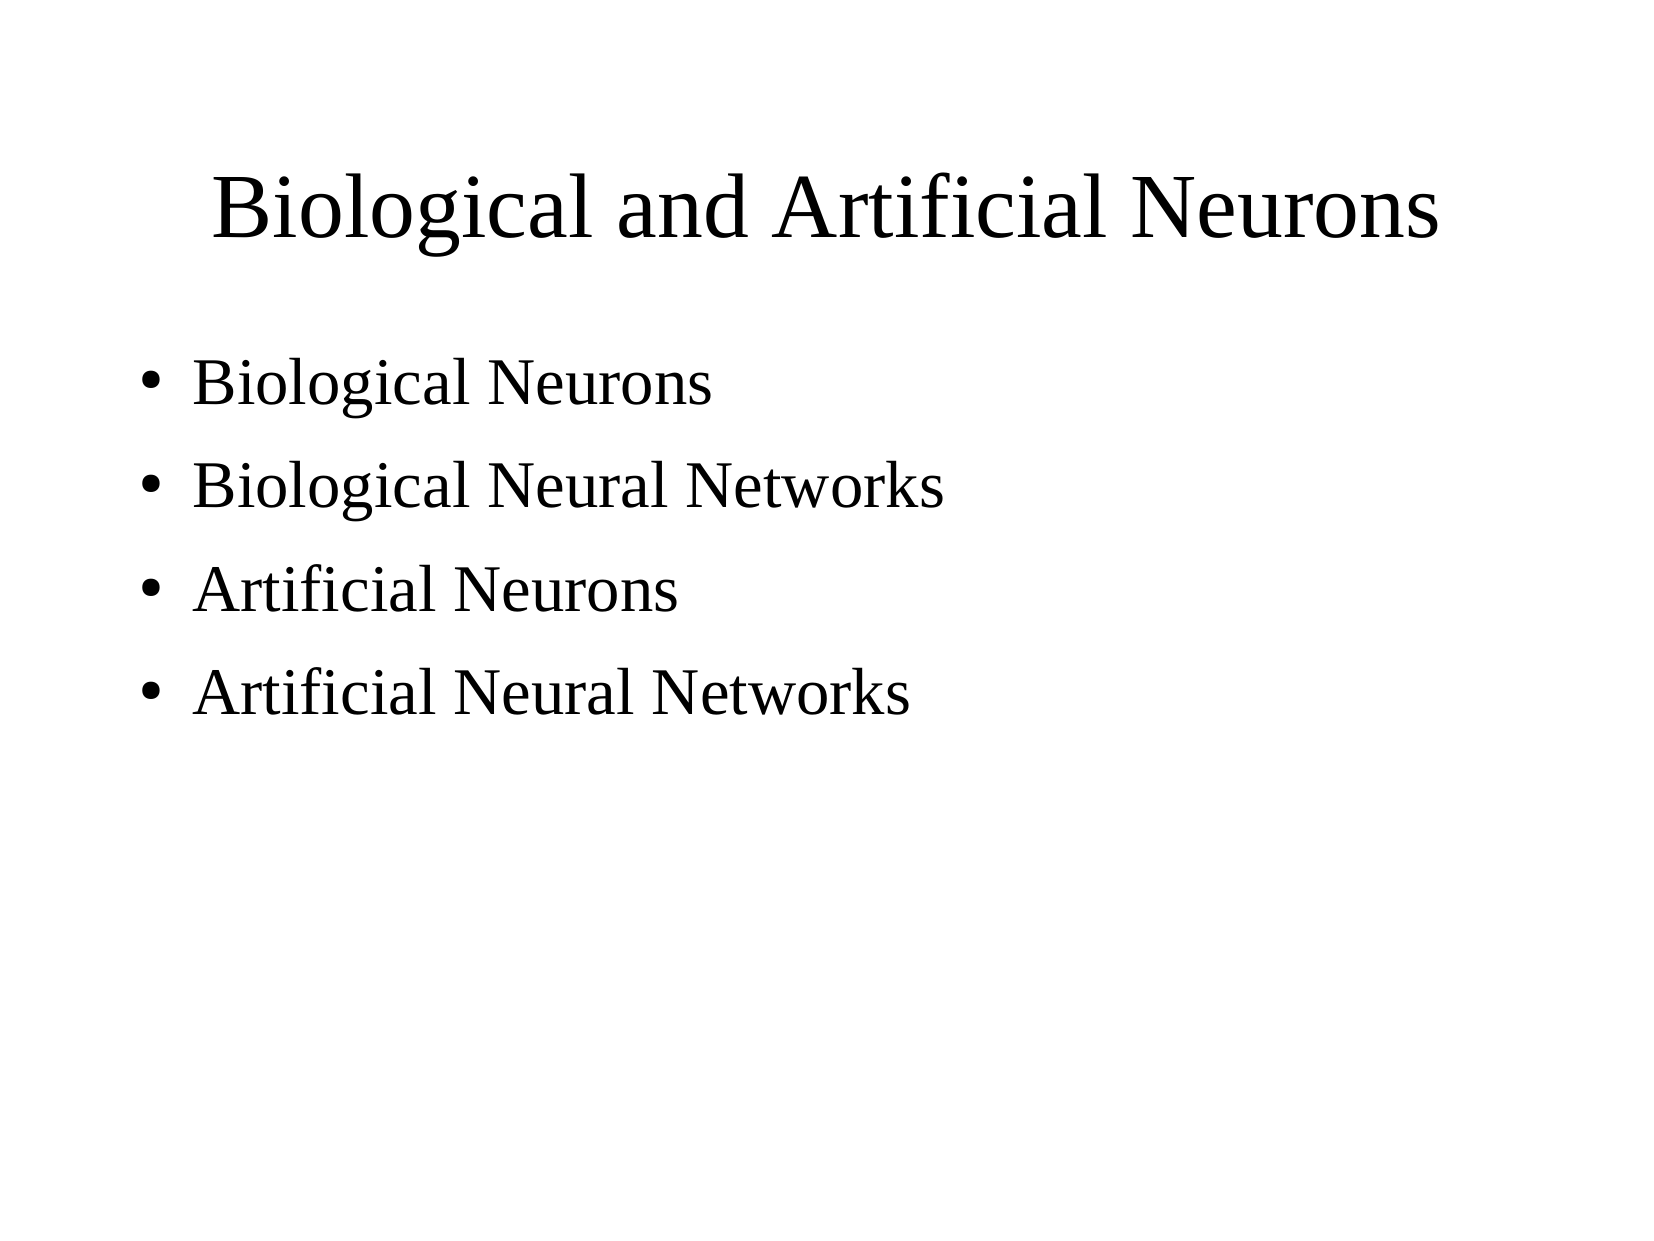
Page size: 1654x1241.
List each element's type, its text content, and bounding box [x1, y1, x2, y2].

title Biological and Artificial Neurons [121, 102, 1534, 311]
list Biological Neurons Biological Neural Networks Artificial Neurons Artificial Neural Networks [121, 344, 1534, 1127]
